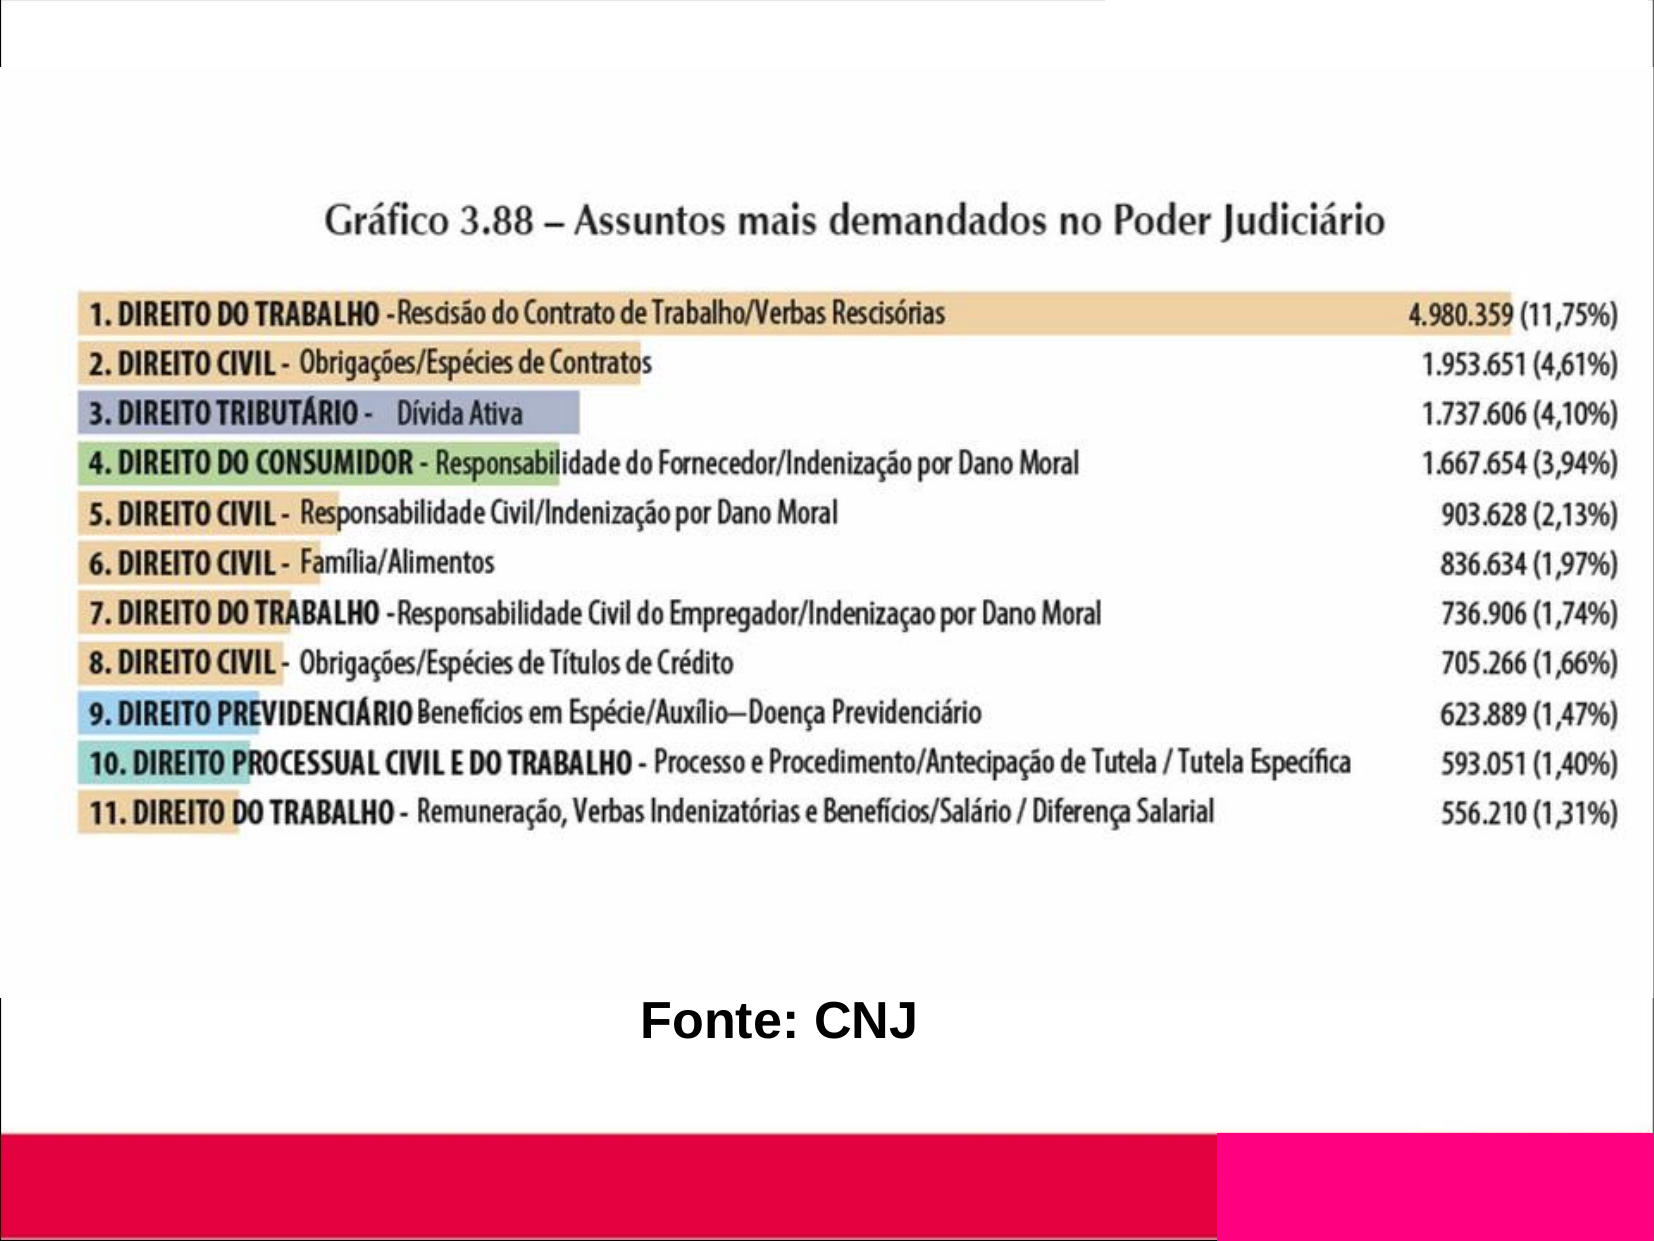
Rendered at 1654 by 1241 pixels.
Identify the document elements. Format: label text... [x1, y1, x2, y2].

text_box Fonte: CNJ [625, 979, 969, 1058]
picture [0, 0, 1654, 1241]
